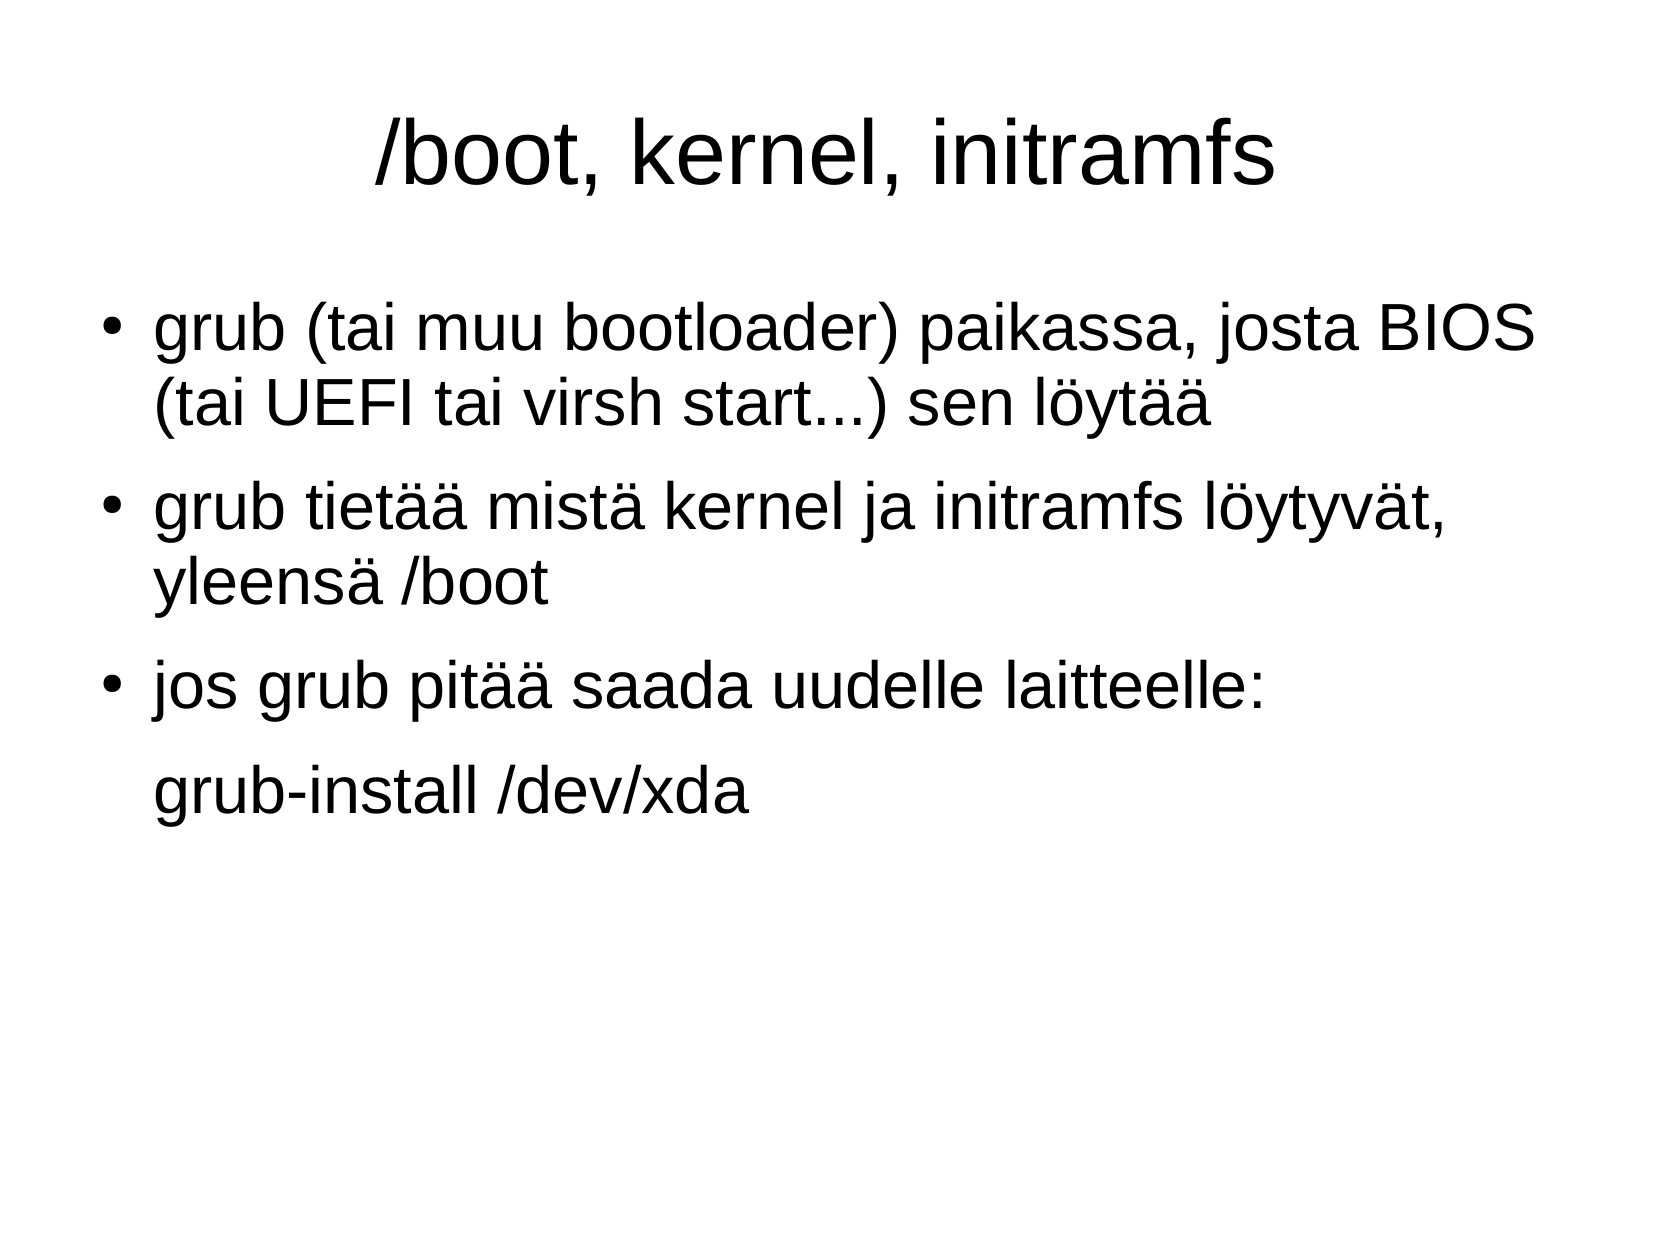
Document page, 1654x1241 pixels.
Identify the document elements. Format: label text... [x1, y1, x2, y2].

title /boot, kernel, initramfs [82, 49, 1571, 257]
list grub (tai muu bootloader) paikassa, josta BIOS (tai UEFI tai virsh start...) sen löytää grub tietää mistä kernel ja initramfs löytyvät, yleensä /boot jos grub pitää saada uudelle laitteelle: grub-install /dev/xda [82, 290, 1571, 1010]
